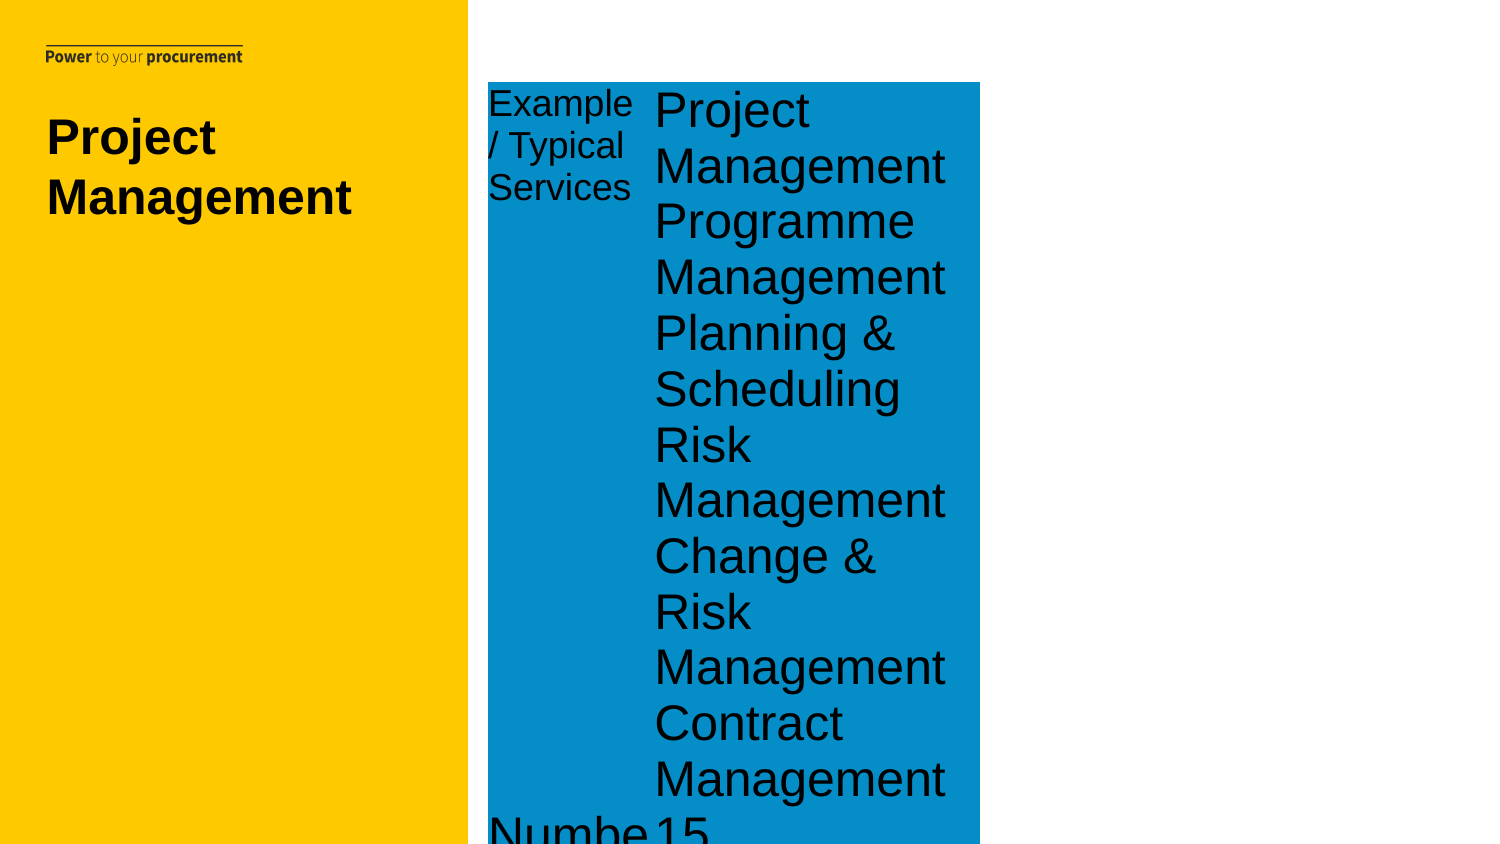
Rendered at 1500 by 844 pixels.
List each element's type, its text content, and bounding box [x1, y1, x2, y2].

table_cell 15 [654, 807, 980, 844]
table_cell Number of suppliers [488, 807, 654, 844]
table_header Project Management Programme Management Planning & Scheduling Risk Management Change & Risk Management Contract Management [654, 82, 980, 807]
table_header Example / Typical Services [488, 82, 654, 807]
title Project Management [46, 104, 423, 209]
